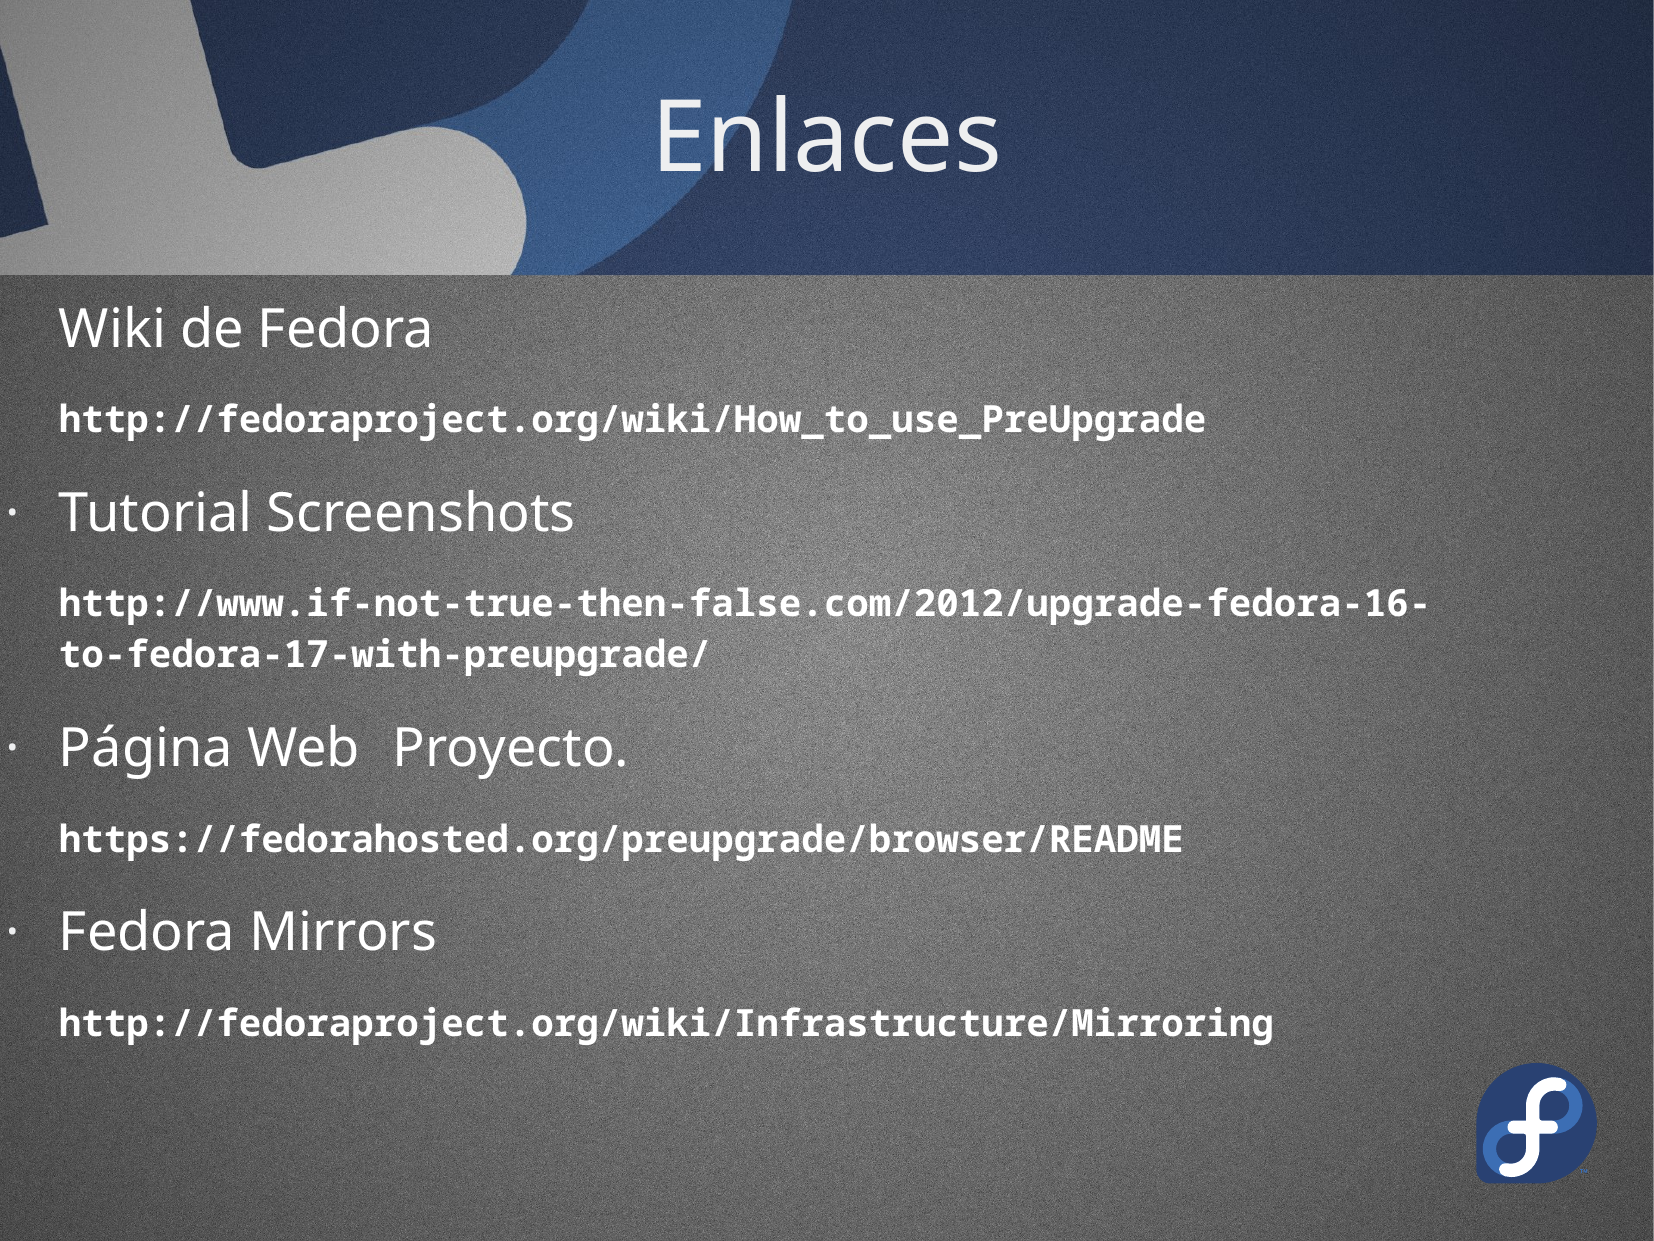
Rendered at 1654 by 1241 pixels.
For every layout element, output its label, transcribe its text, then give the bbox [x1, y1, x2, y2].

title Enlaces [88, 29, 1565, 237]
picture [0, 0, 1654, 1241]
list Wiki de Fedora http://fedoraproject.org/wiki/How_to_use_PreUpgrade Tutorial Screenshots http://www.if-not-true-then-false.com/2012/upgrade-fedora-16-to-fedora-17-with-preupgrade/ Página Web Proyecto. https://fedorahosted.org/preupgrade/browser/README Fedora Mirrors http://fedoraproject.org/wiki/Infrastructure/Mirroring [0, 289, 1465, 1241]
